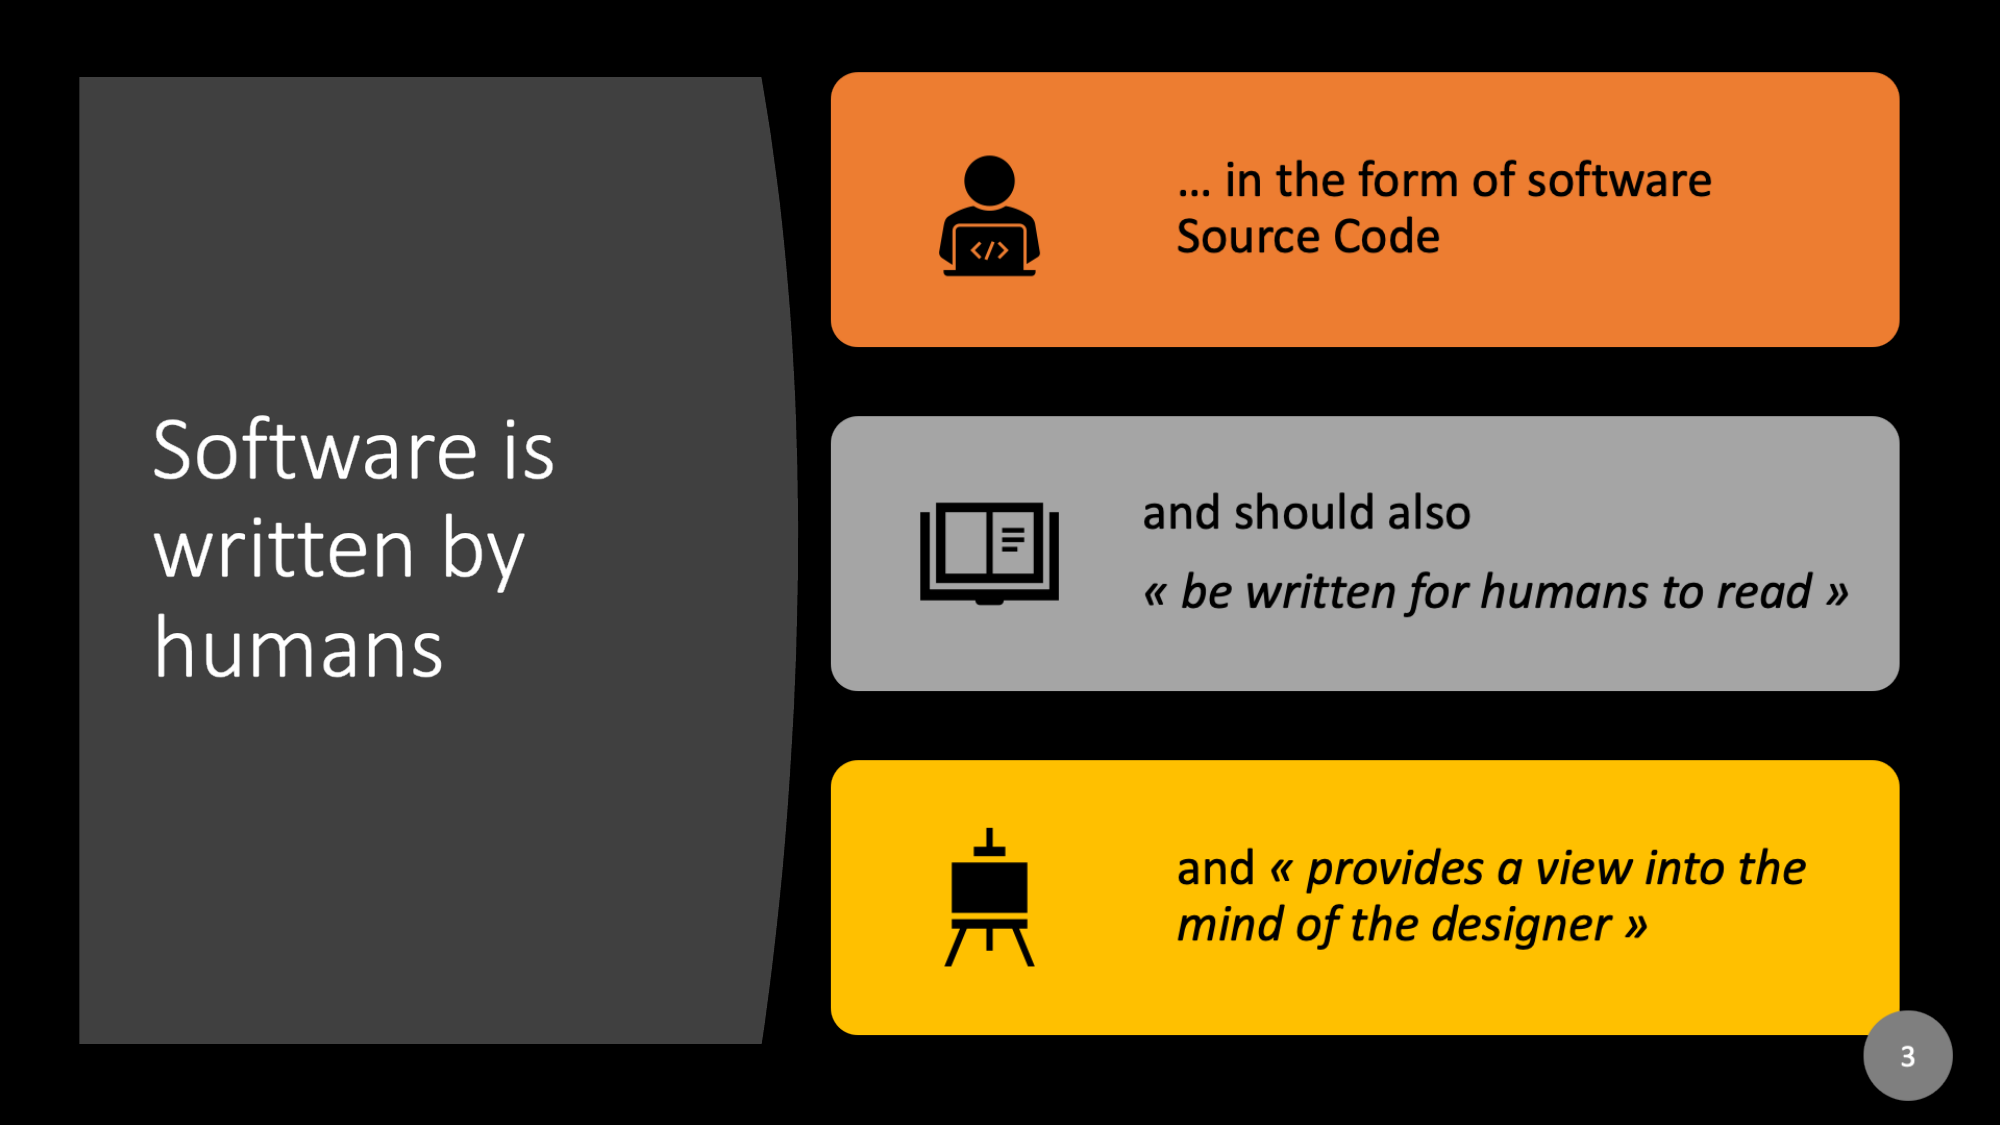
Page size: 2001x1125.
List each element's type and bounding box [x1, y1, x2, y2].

picture [95, 70, 1954, 1102]
text_box [79, 77, 95, 1044]
